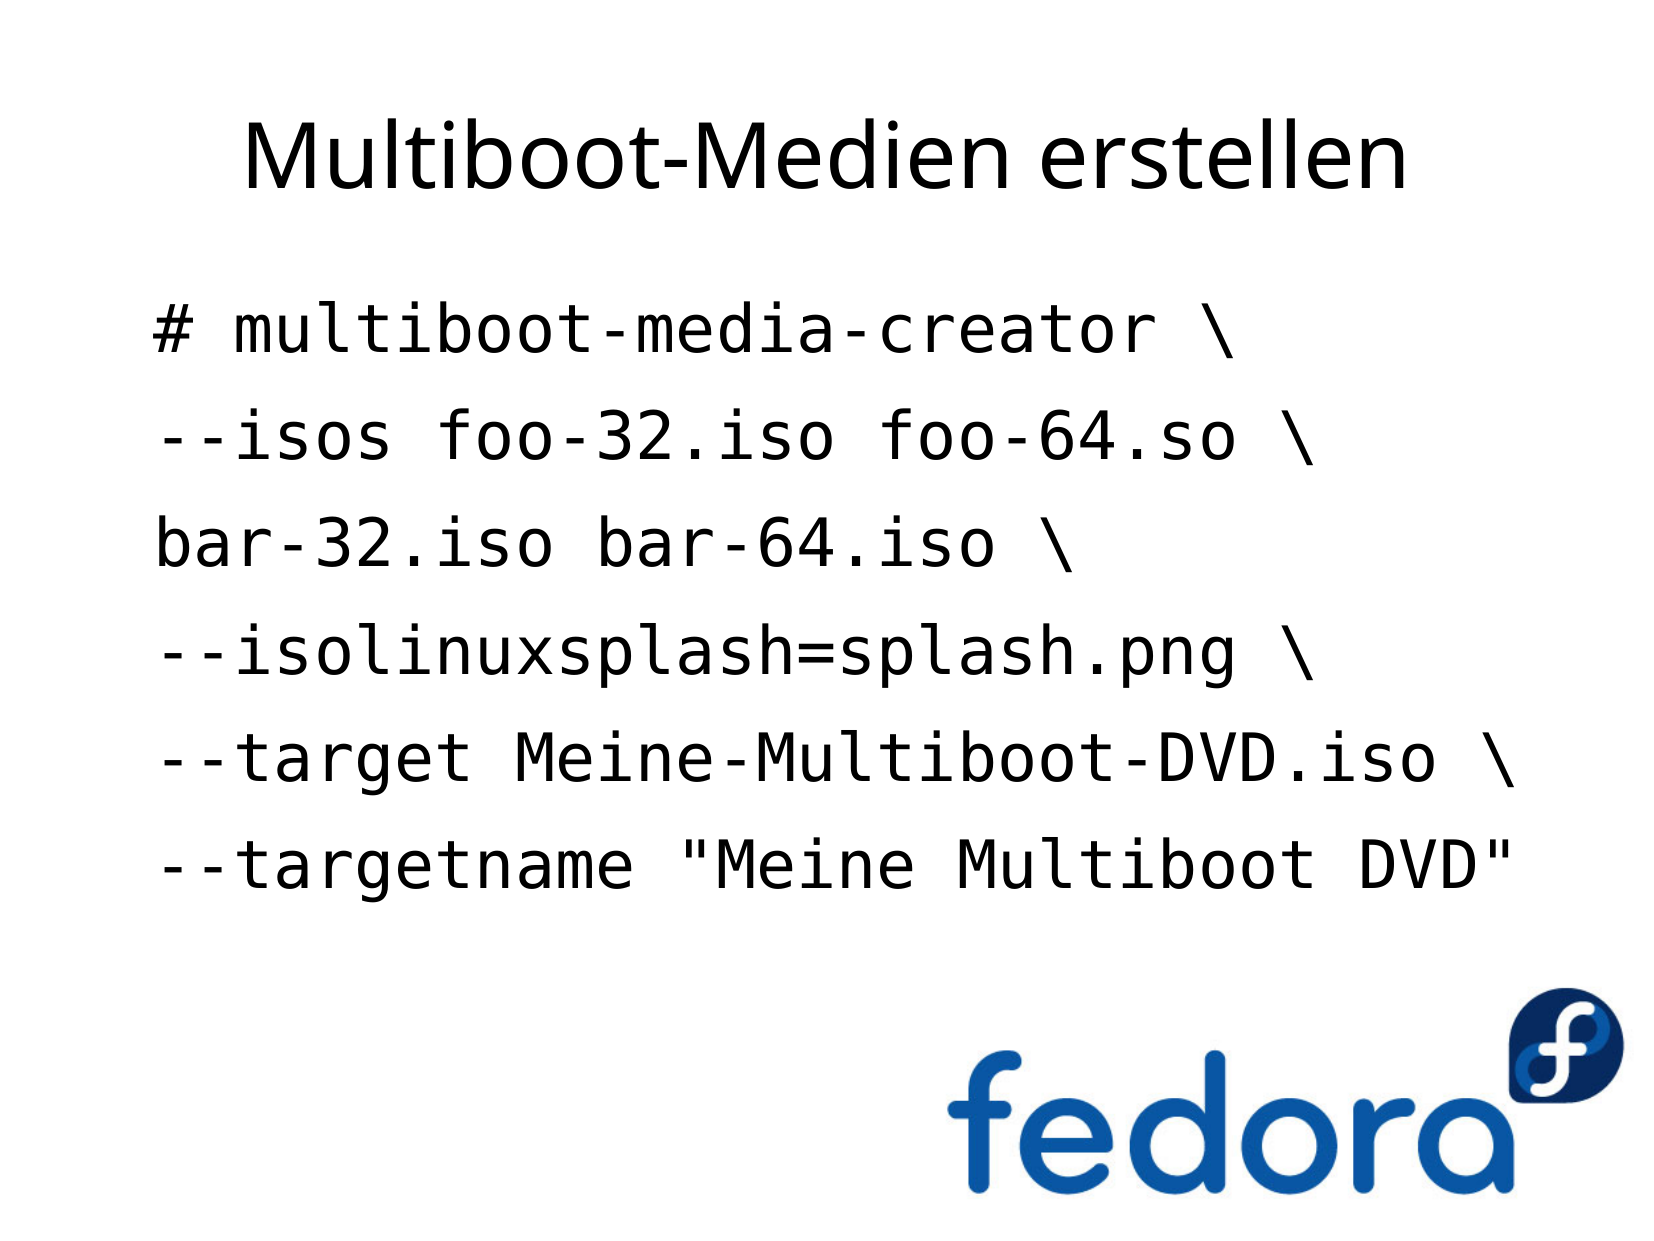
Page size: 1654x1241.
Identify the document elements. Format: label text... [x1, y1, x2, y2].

title Multiboot-Medien erstellen [82, 49, 1571, 257]
picture [925, 967, 1639, 1223]
list # multiboot-media-creator \ --isos foo-32.iso foo-64.so \ bar-32.iso bar-64.iso \ --isolinuxsplash=splash.png \ --target Meine-Multiboot-DVD.iso \ --targetname "Meine Multiboot DVD" [82, 290, 1571, 1109]
